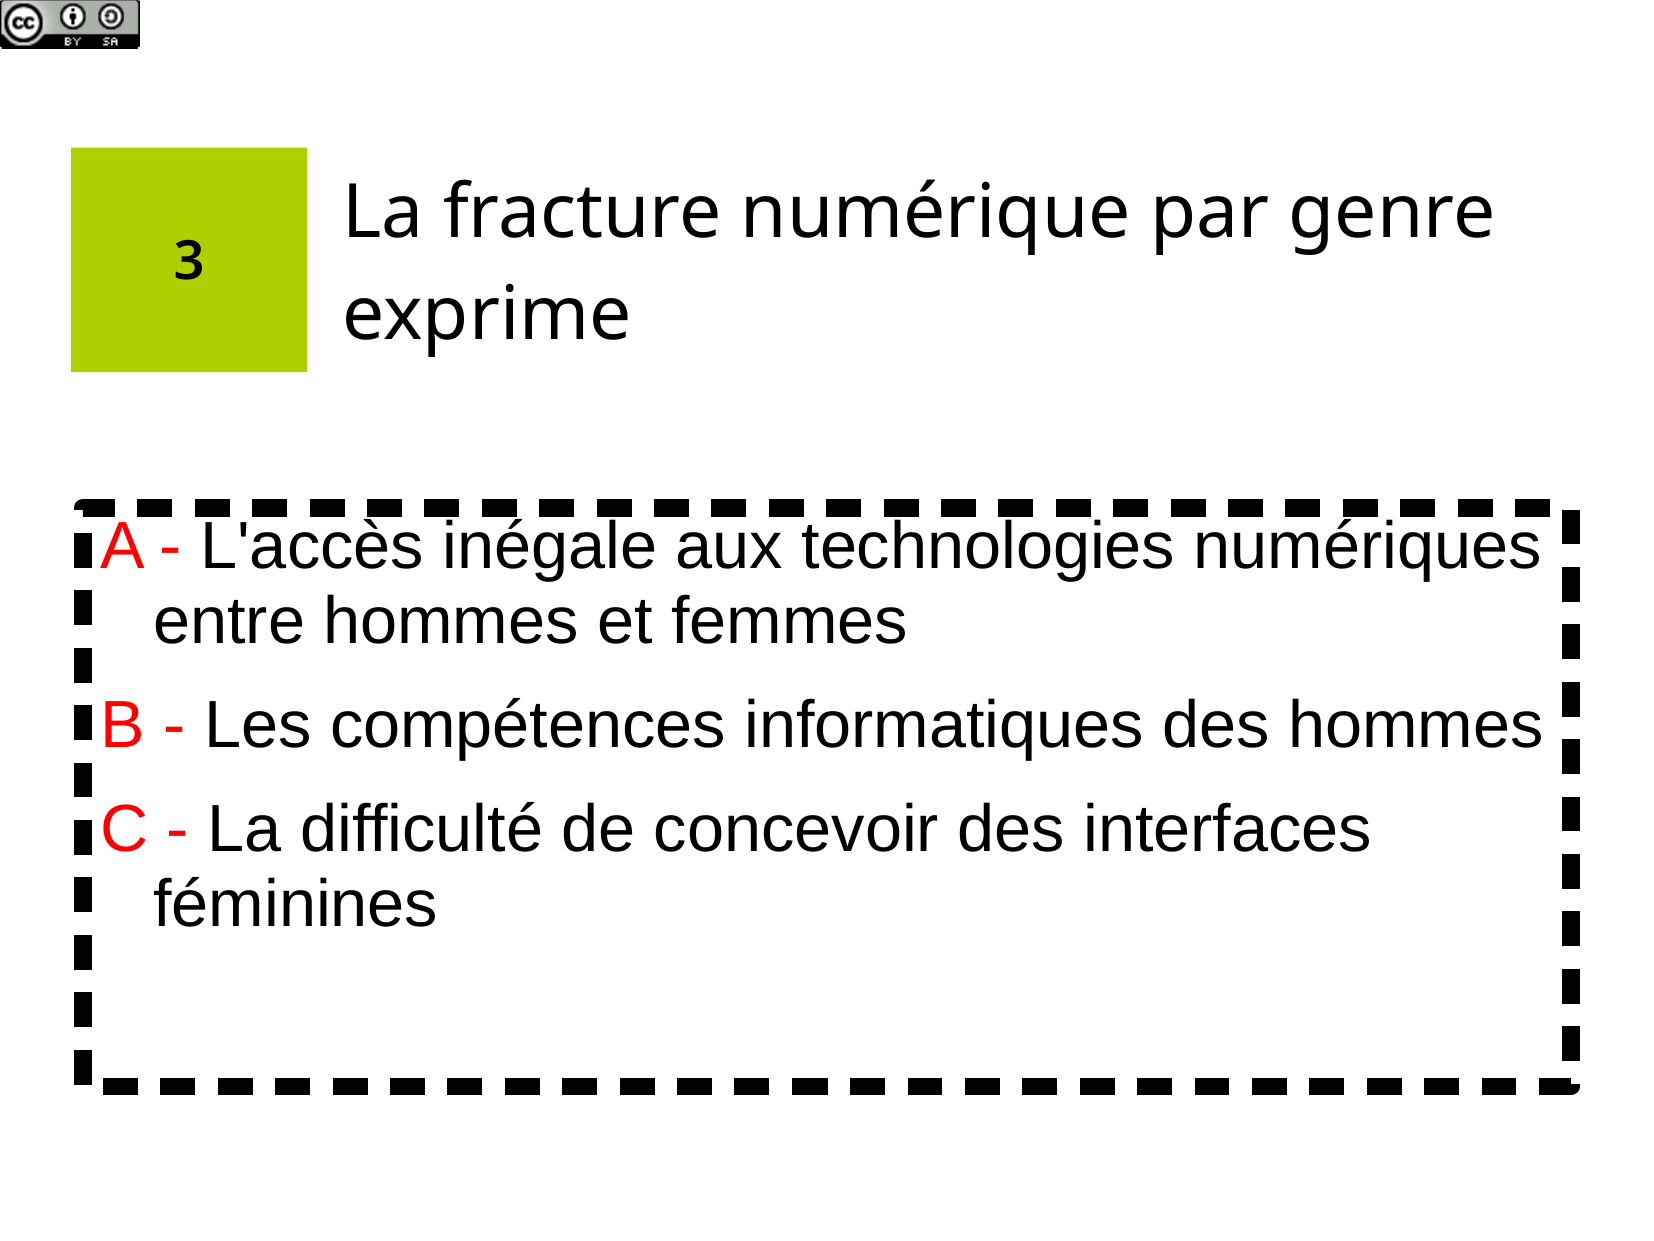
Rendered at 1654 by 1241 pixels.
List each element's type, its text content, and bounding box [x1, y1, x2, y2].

picture [0, 0, 140, 49]
list L'accès inégale aux technologies numériques entre hommes et femmes Les compétences informatiques des hommes La difficulté de concevoir des interfaces féminines [82, 507, 1571, 1087]
title La fracture numérique par genre exprime [342, 59, 1571, 461]
